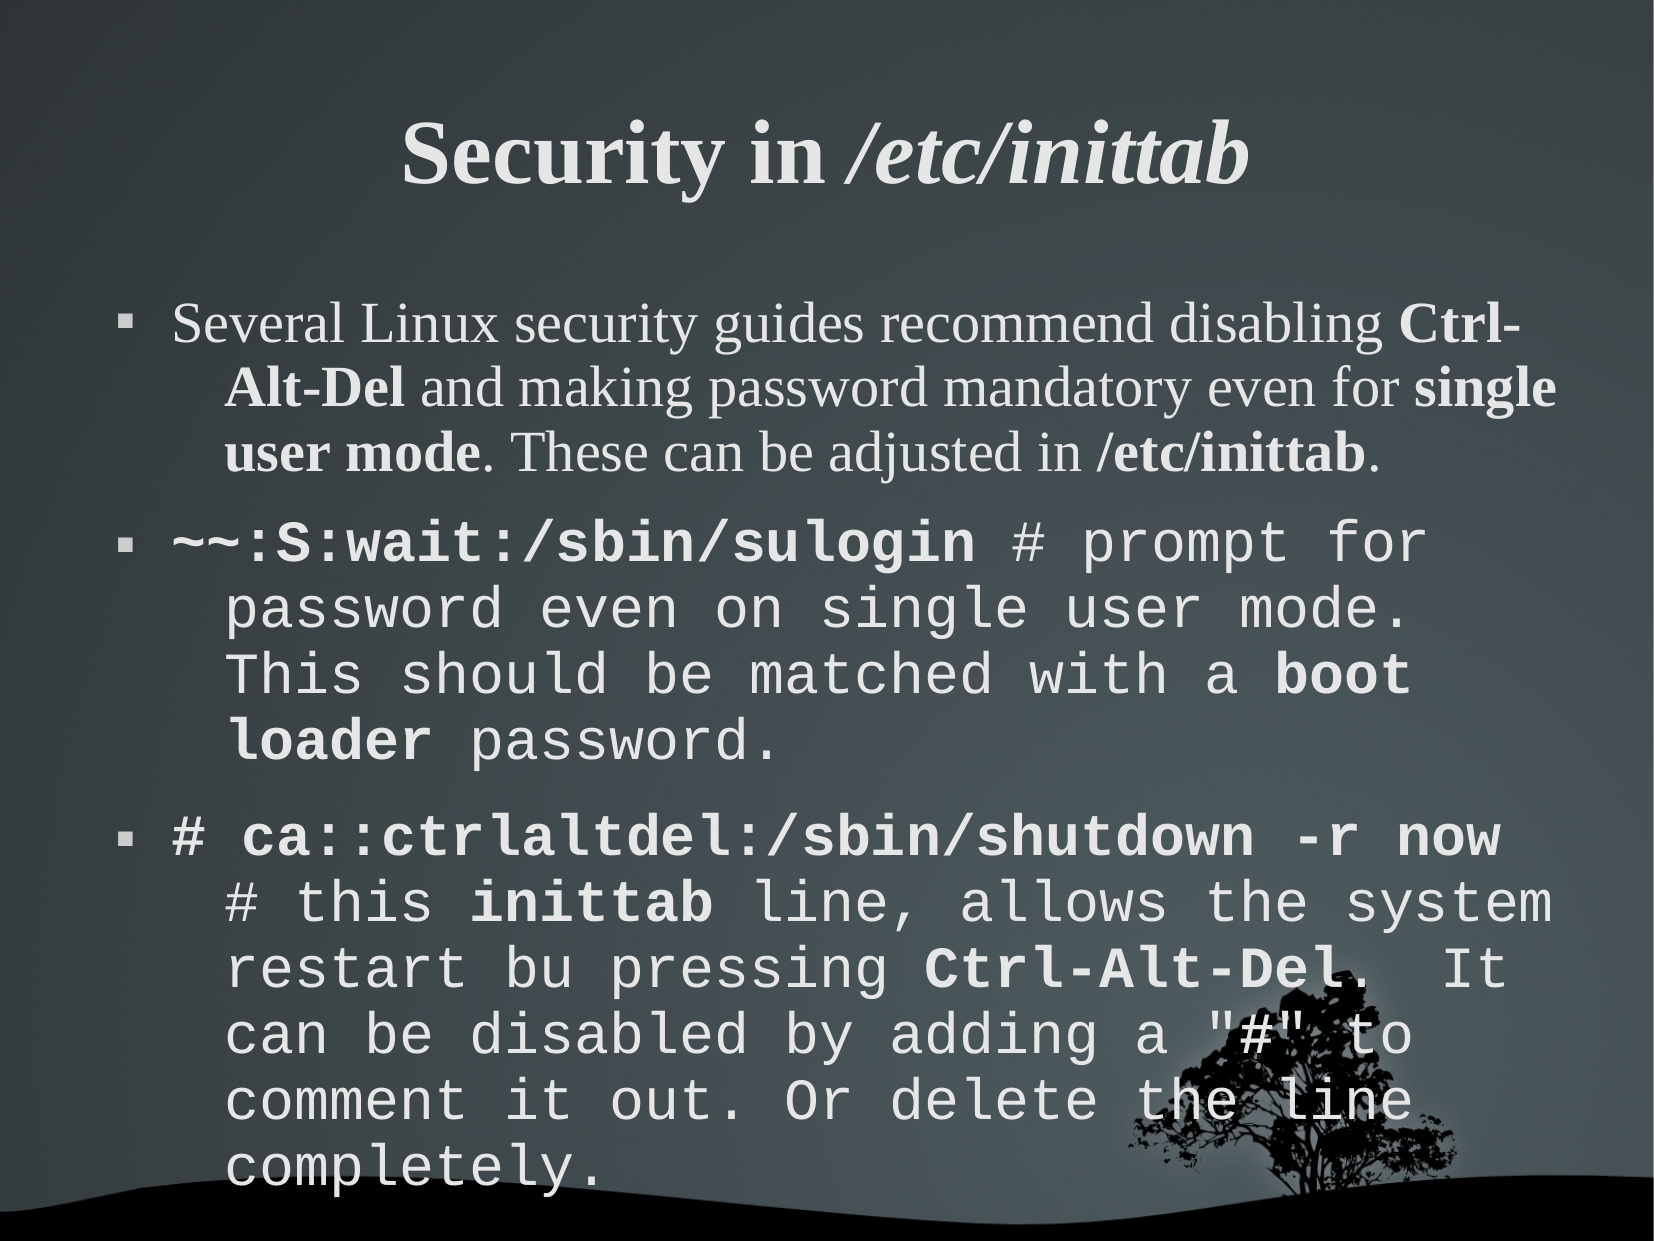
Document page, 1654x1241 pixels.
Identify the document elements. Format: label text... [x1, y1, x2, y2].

picture [0, 0, 1654, 1241]
list Several Linux security guides recommend disabling Ctrl-Alt-Del and making password mandatory even for single user mode. These can be adjusted in /etc/inittab. ~~:S:wait:/sbin/sulogin # prompt for password even on single user mode. This should be matched with a boot loader password. # ca::ctrlaltdel:/sbin/shutdown -r now # this inittab line, allows the system restart bu pressing Ctrl-Alt-Del. It can be disabled by adding a "#" to comment it out. Or delete the line completely. [82, 290, 1571, 1204]
title Security in /etc/inittab [82, 49, 1571, 257]
